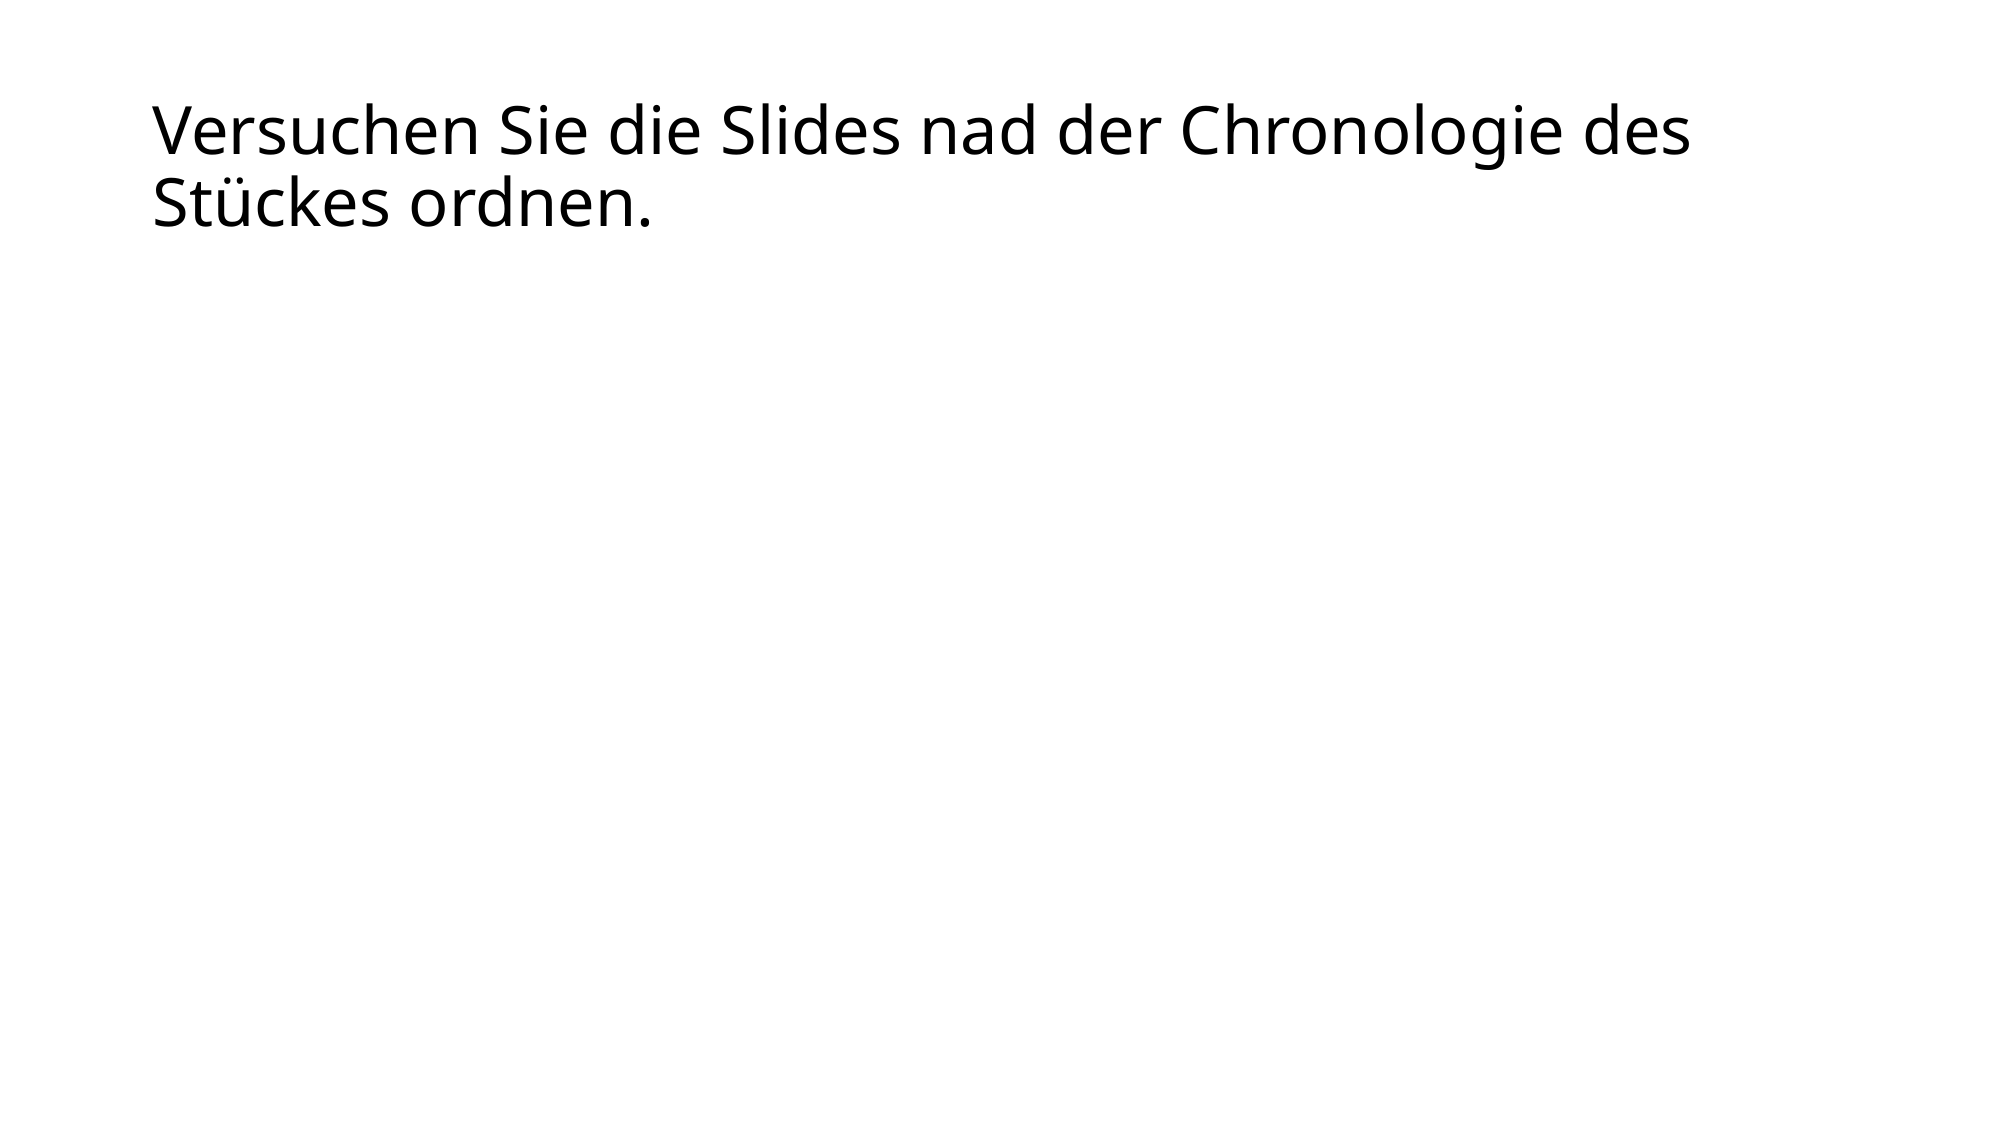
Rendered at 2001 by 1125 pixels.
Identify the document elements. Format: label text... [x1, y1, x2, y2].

title Versuchen Sie die Slides nad der Chronologie des Stückes ordnen. [137, 59, 1863, 278]
